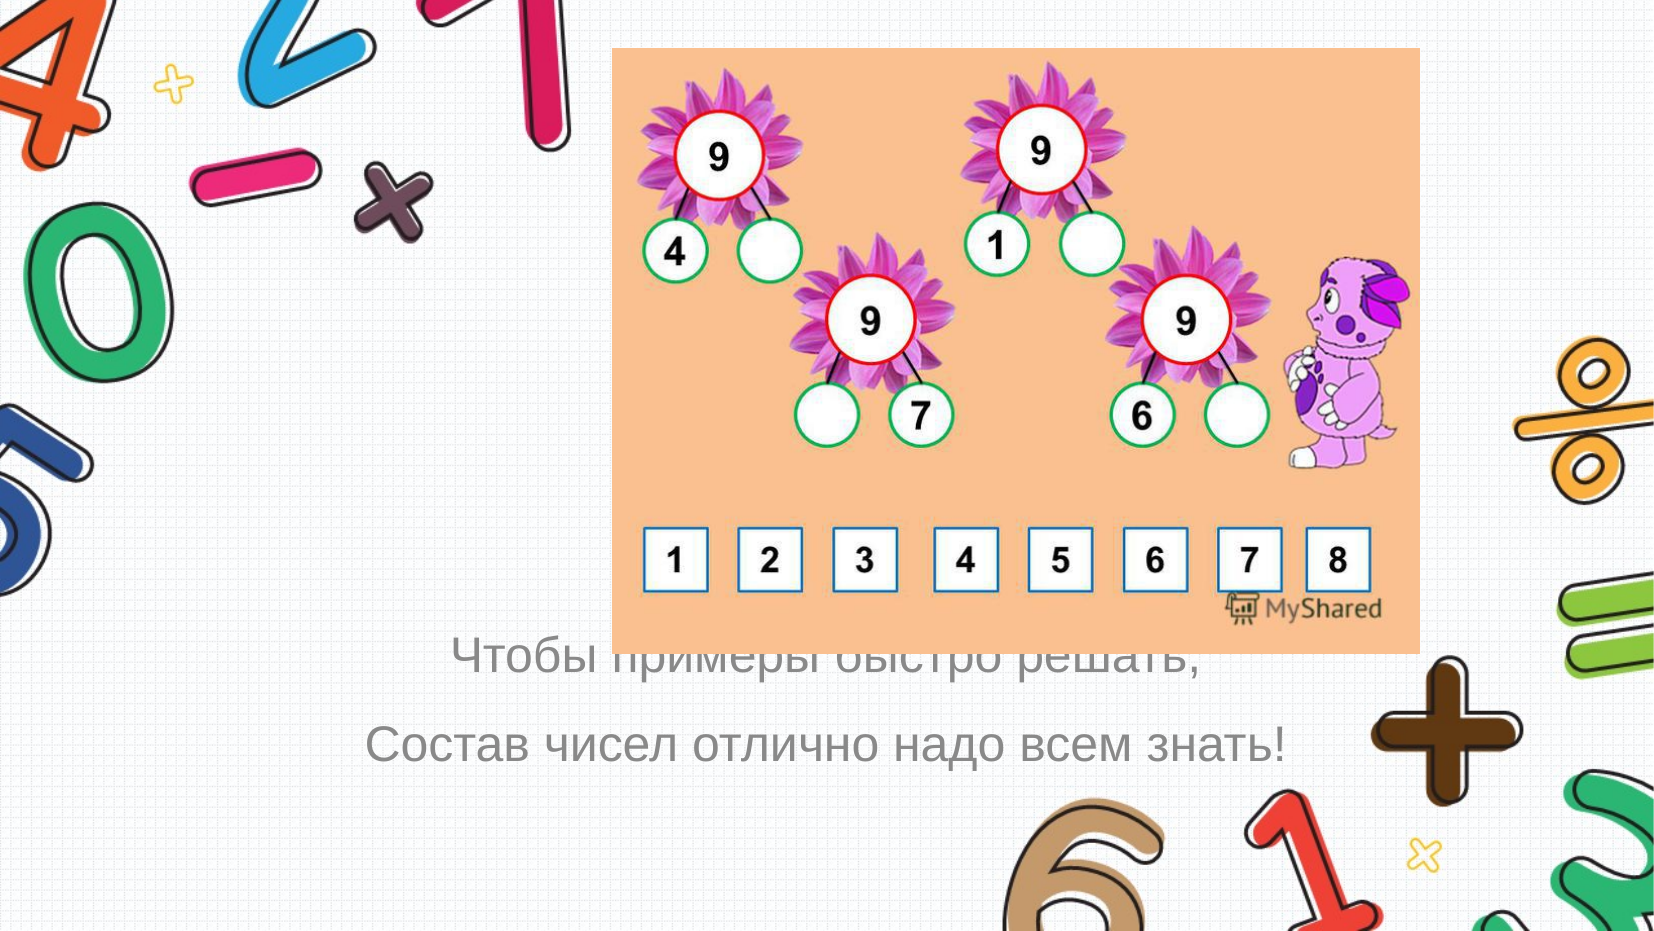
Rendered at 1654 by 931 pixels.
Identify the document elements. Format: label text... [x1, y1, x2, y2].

picture [612, 48, 1420, 654]
list Чтобы примеры быстро решать, Состав чисел отлично надо всем знать! [0, 726, 1250, 931]
